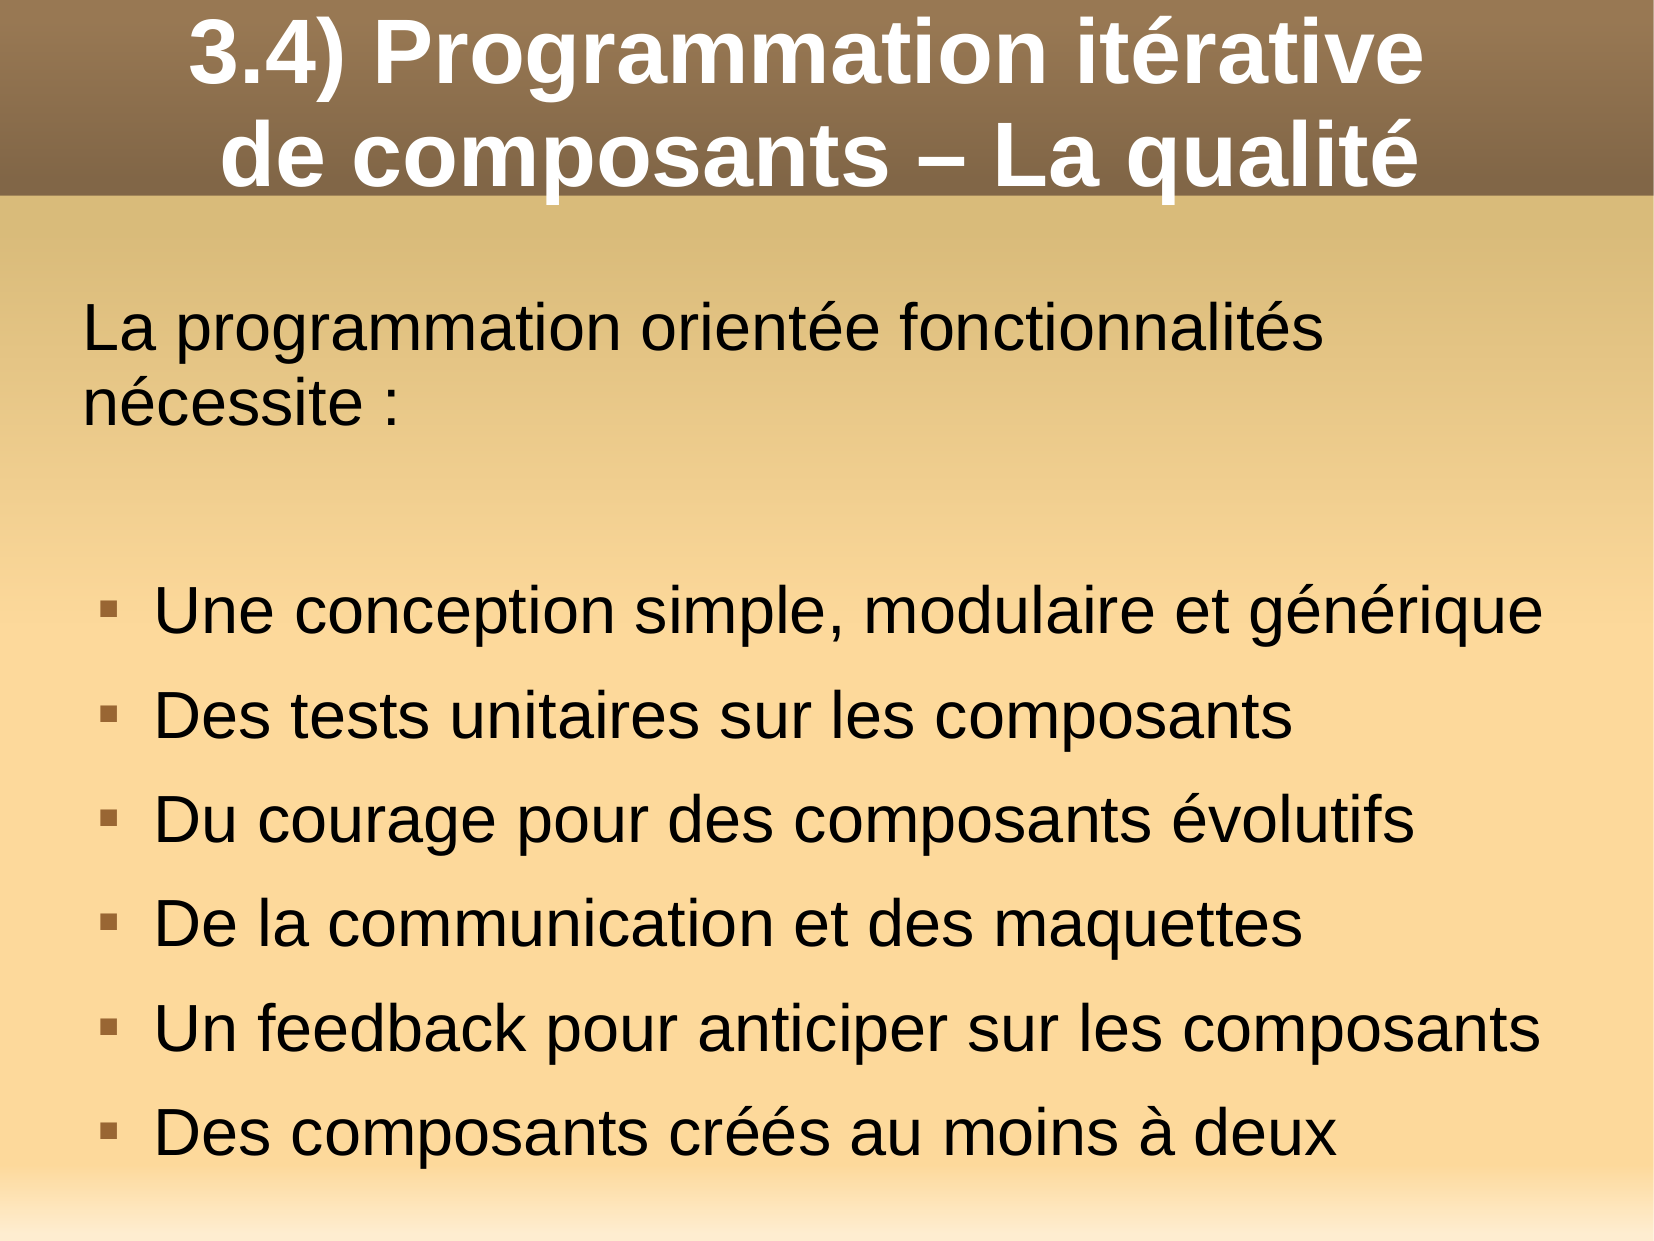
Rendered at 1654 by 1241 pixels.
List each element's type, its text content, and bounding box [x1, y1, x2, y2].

list La programmation orientée fonctionnalités nécessite : Une conception simple, modulaire et générique Des tests unitaires sur les composants Du courage pour des composants évolutifs De la communication et des maquettes Un feedback pour anticiper sur les composants Des composants créés au moins à deux [82, 290, 1571, 1170]
picture [0, 0, 1654, 1241]
title 3.4) Programmation itérative de composants – La qualité [76, 1, 1565, 207]
